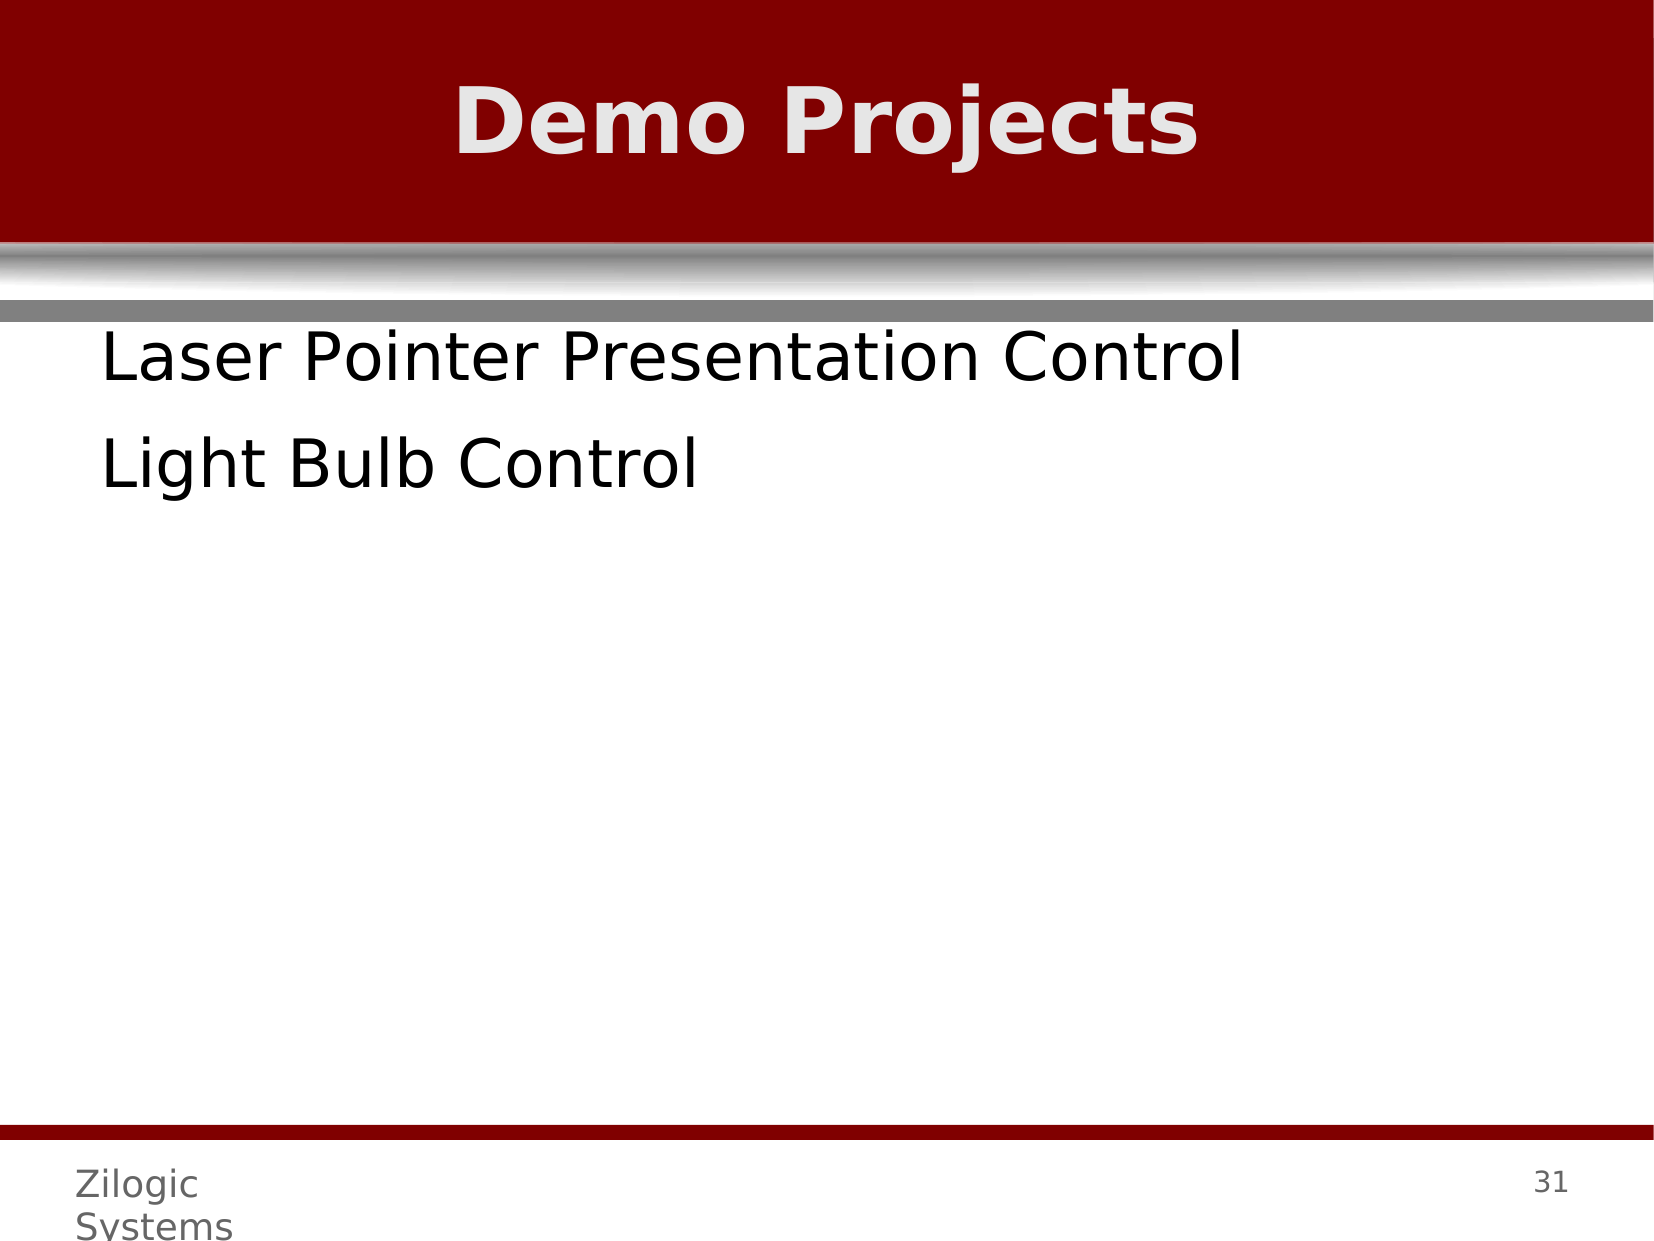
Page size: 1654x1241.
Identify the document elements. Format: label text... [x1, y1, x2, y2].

title Demo Projects [82, 18, 1571, 226]
list Laser Pointer Presentation Control Light Bulb Control [82, 318, 1571, 1109]
